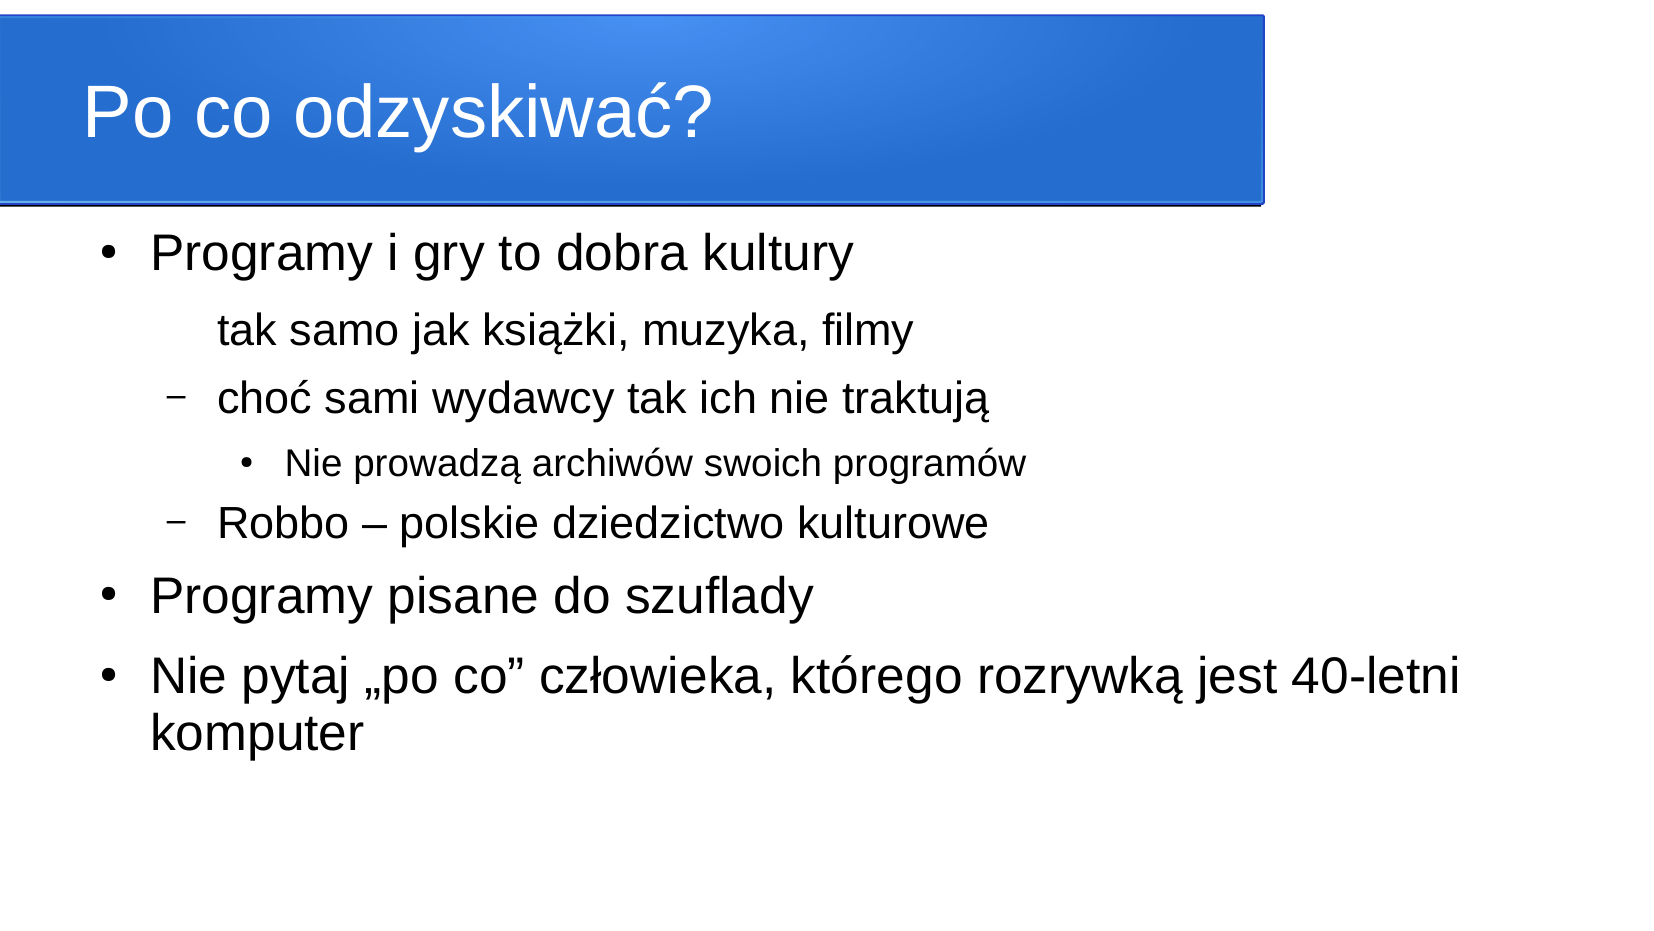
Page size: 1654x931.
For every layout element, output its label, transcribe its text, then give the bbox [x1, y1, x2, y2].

title Po co odzyskiwać? [82, 35, 1235, 189]
list Programy i gry to dobra kultury tak samo jak książki, muzyka, filmy choć sami wydawcy tak ich nie traktują Nie prowadzą archiwów swoich programów Robbo – polskie dziedzictwo kulturowe Programy pisane do szuflady Nie pytaj „po co” człowieka, którego rozrywką jest 40-letni komputer [82, 224, 1571, 764]
